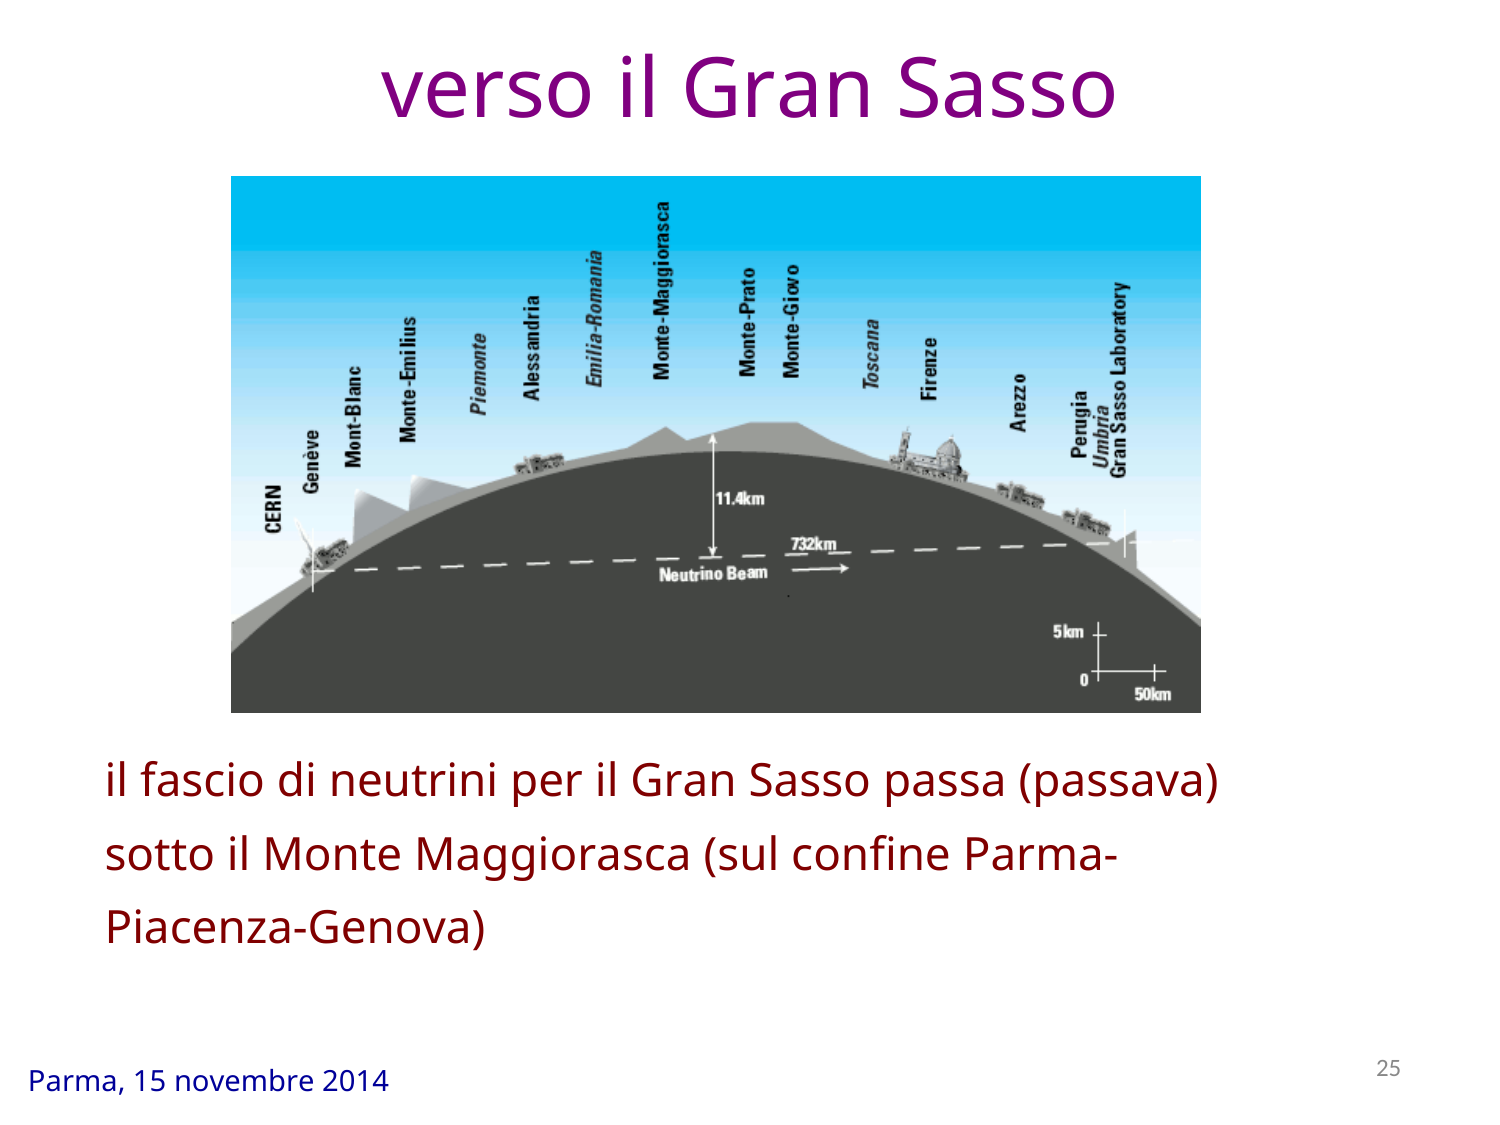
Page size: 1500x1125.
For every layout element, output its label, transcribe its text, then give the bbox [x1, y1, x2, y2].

text_box <numero> [1074, 1042, 1417, 1095]
text_box il fascio di neutrini per il Gran Sasso passa (passava) sotto il Monte Maggiorasca (sul confine Parma-Piacenza-Genova) [104, 730, 1315, 956]
text_box verso il Gran Sasso [76, 0, 1426, 135]
picture [231, 251, 1201, 713]
